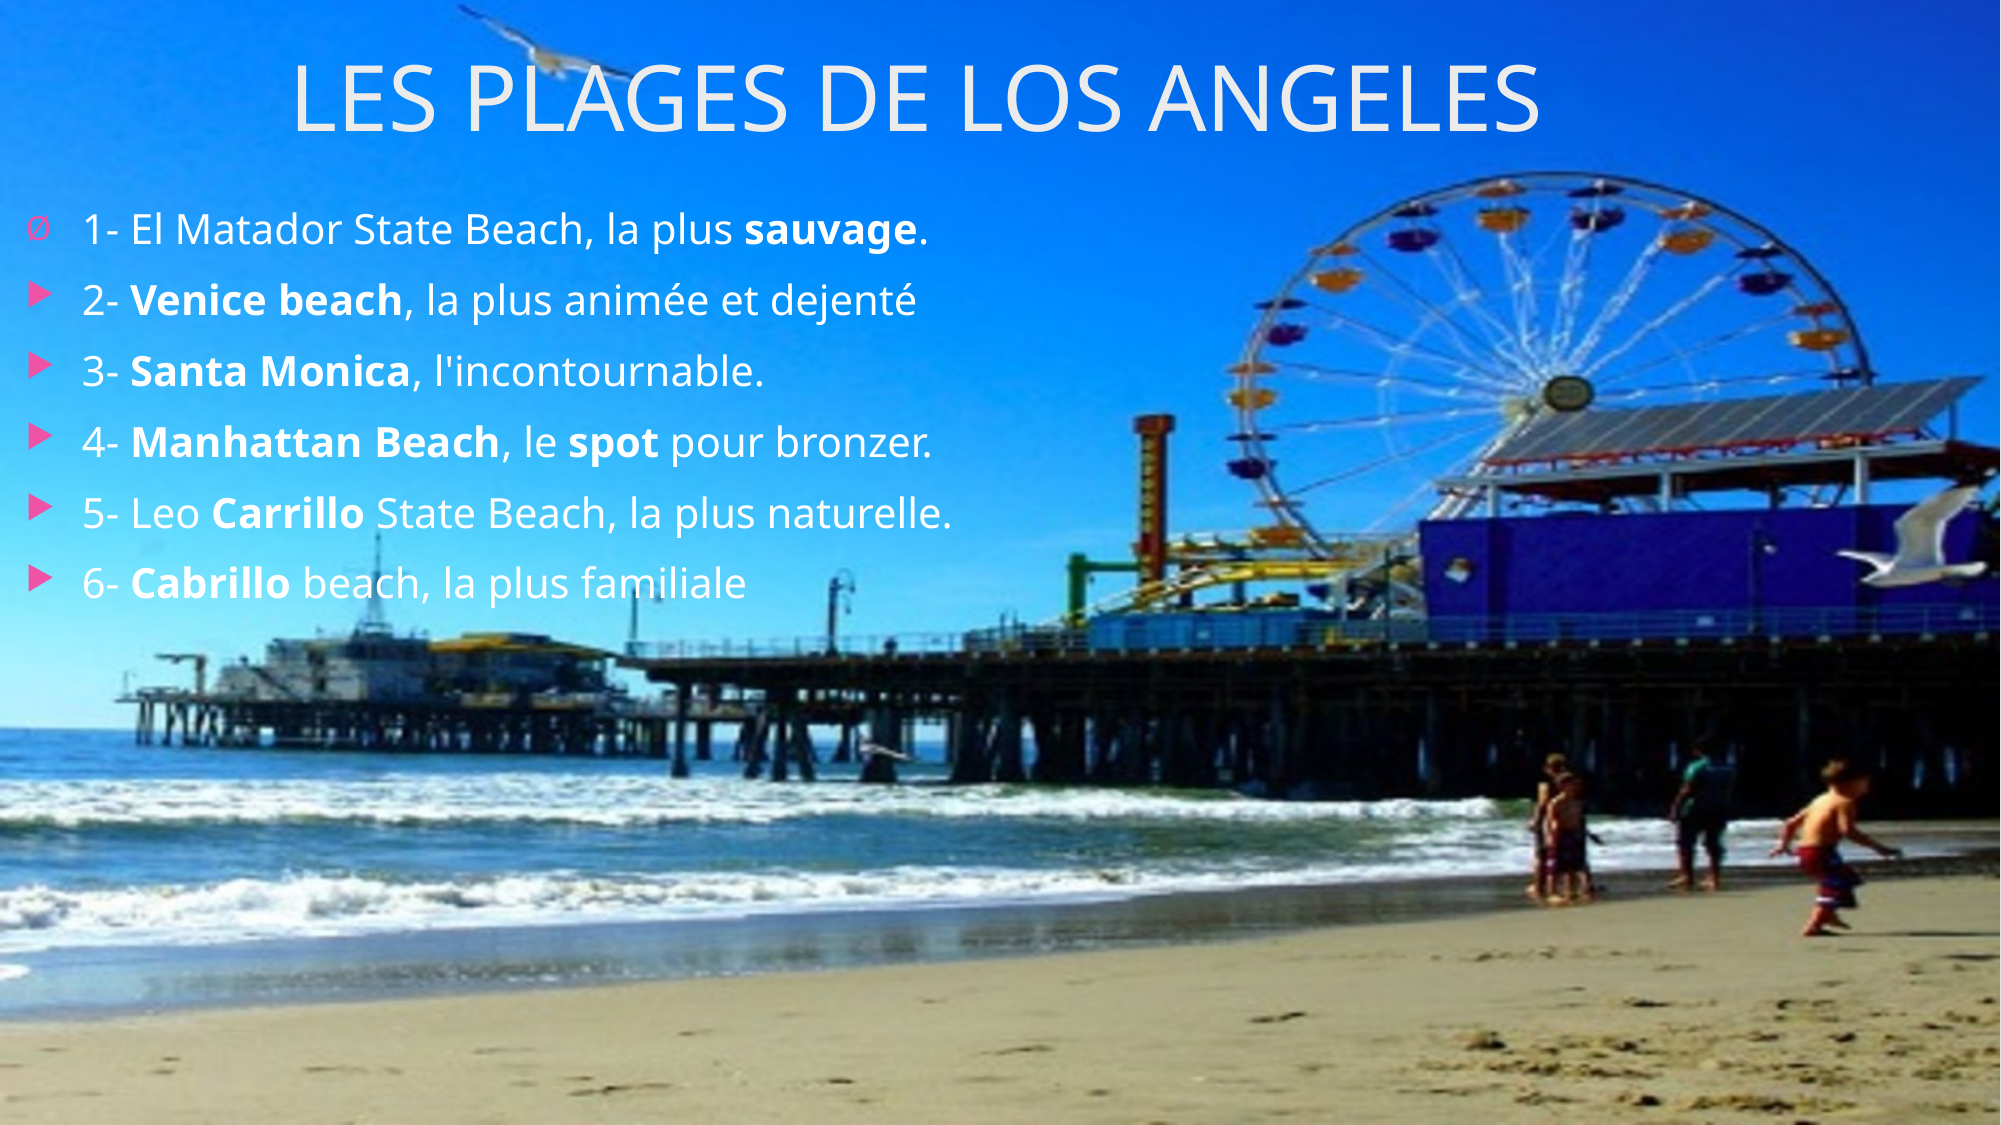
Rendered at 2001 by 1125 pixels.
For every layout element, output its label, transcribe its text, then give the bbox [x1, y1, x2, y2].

title LES PLAGES DE LOS ANGELES [80, 0, 1753, 195]
list 1- El Matador State Beach, la plus sauvage. 2- Venice beach, la plus animée et dejenté 3- Santa Monica, l'incontournable. 4- Manhattan Beach, le spot pour bronzer. 5- Leo Carrillo State Beach, la plus naturelle. 6- Cabrillo beach, la plus familiale [10, 195, 1981, 1111]
picture [0, 0, 2001, 1125]
